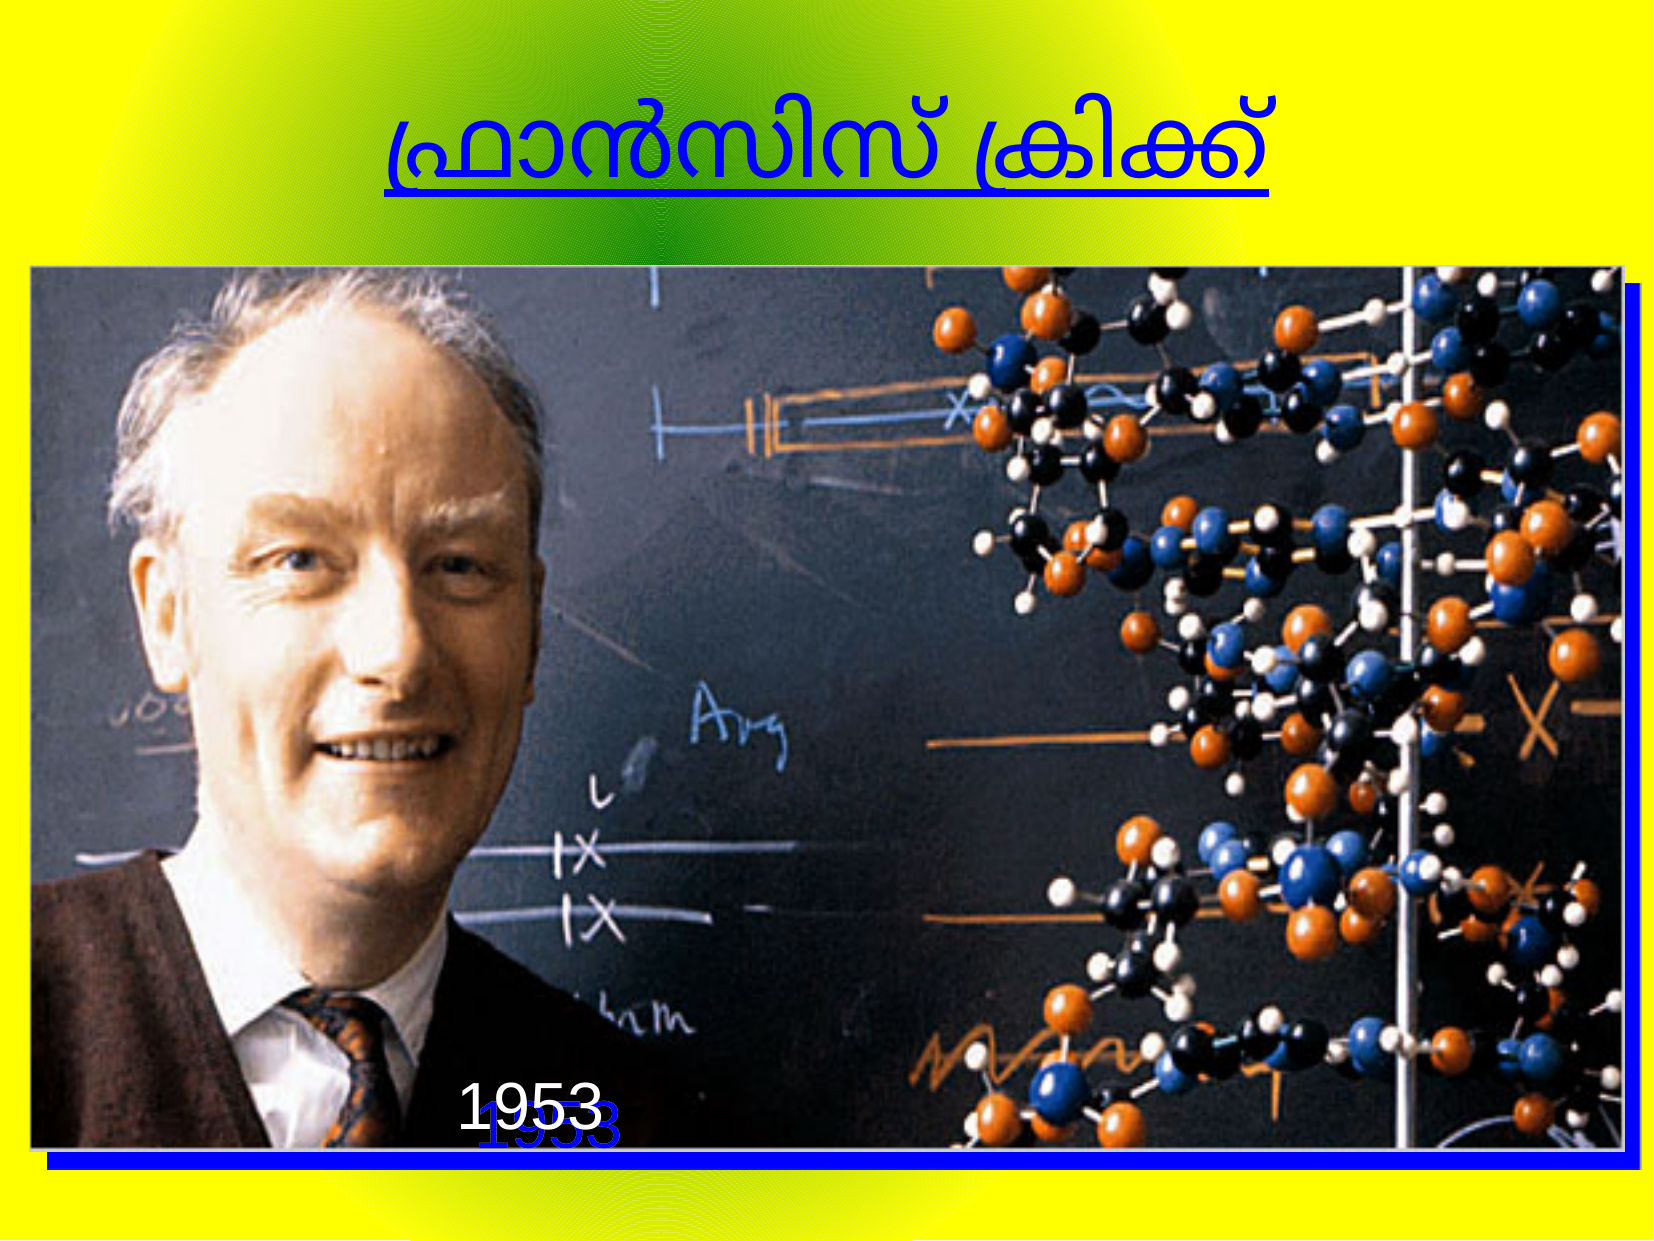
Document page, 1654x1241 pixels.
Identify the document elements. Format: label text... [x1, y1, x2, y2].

title ഫ്രാന്‍സിസ് ക്രിക്ക് [82, 56, 1571, 250]
text_box 1953 [441, 1061, 621, 1152]
picture [29, 265, 1625, 1152]
